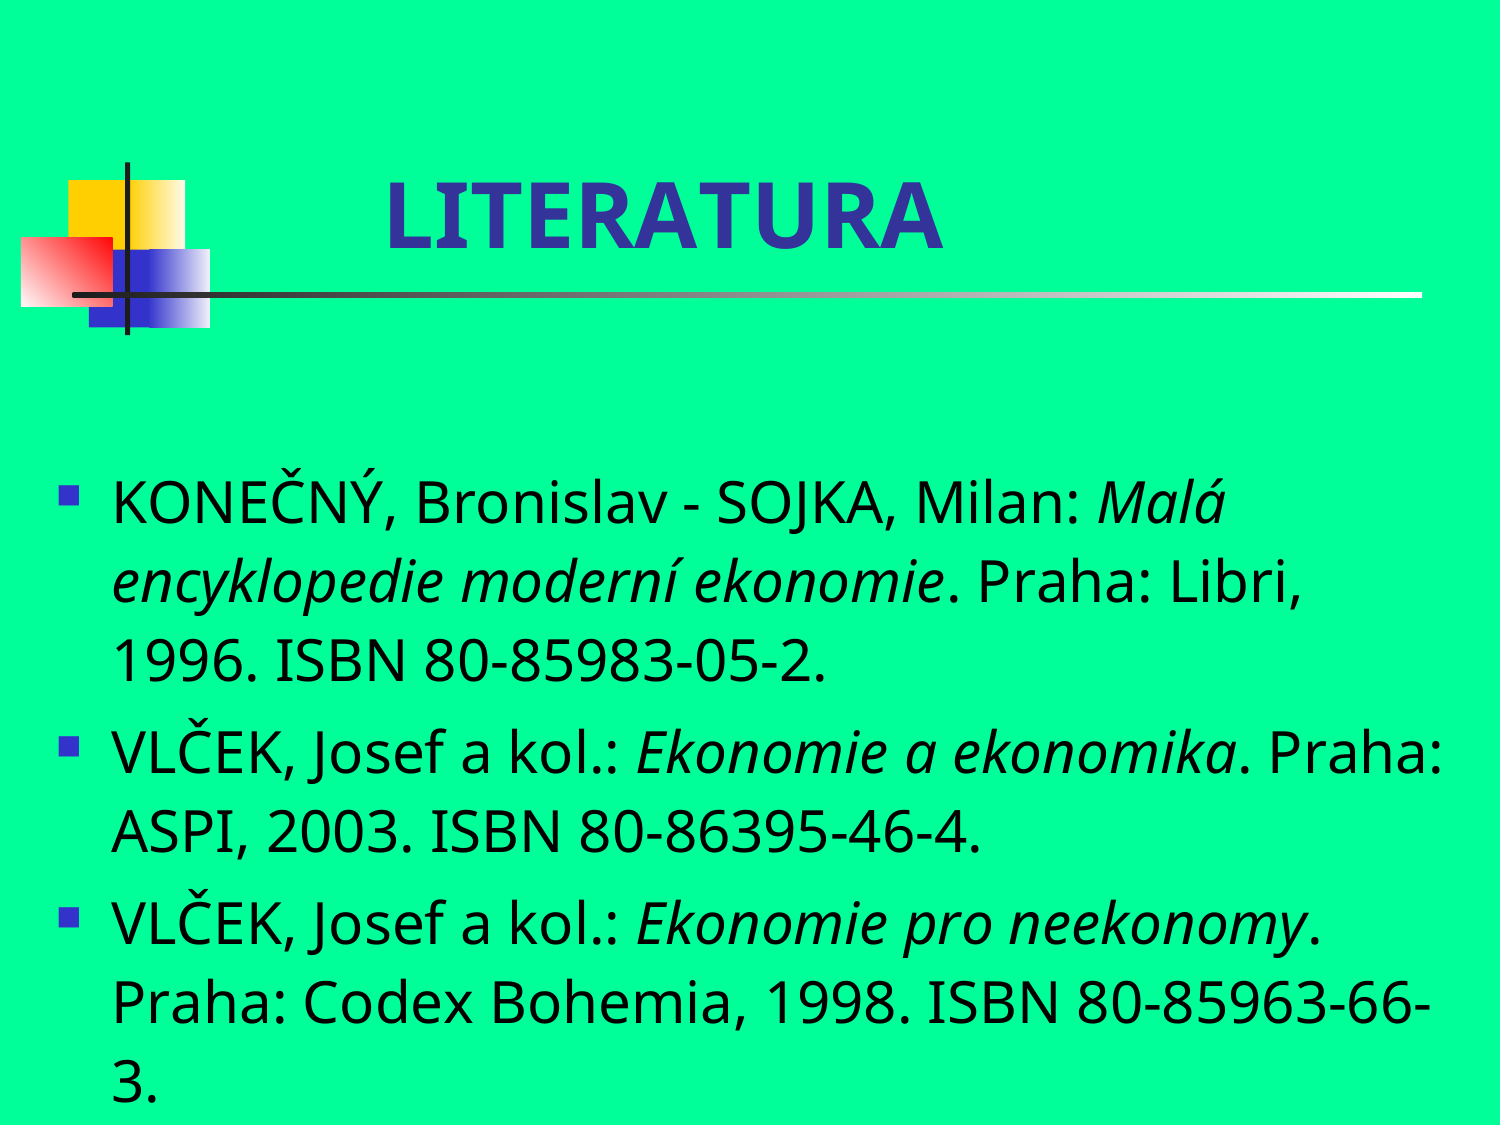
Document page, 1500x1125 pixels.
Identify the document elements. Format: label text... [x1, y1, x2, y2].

title LITERATURA [336, 42, 960, 284]
list KONEČNÝ, Bronislav - SOJKA, Milan: Malá encyklopedie moderní ekonomie. Praha: Libri, 1996. ISBN 80-85983-05-2. VLČEK, Josef a kol.: Ekonomie a ekonomika. Praha: ASPI, 2003. ISBN 80-86395-46-4. VLČEK, Josef a kol.: Ekonomie pro neekonomy. Praha: Codex Bohemia, 1998. ISBN 80-85963-66-3. [41, 361, 1471, 1095]
